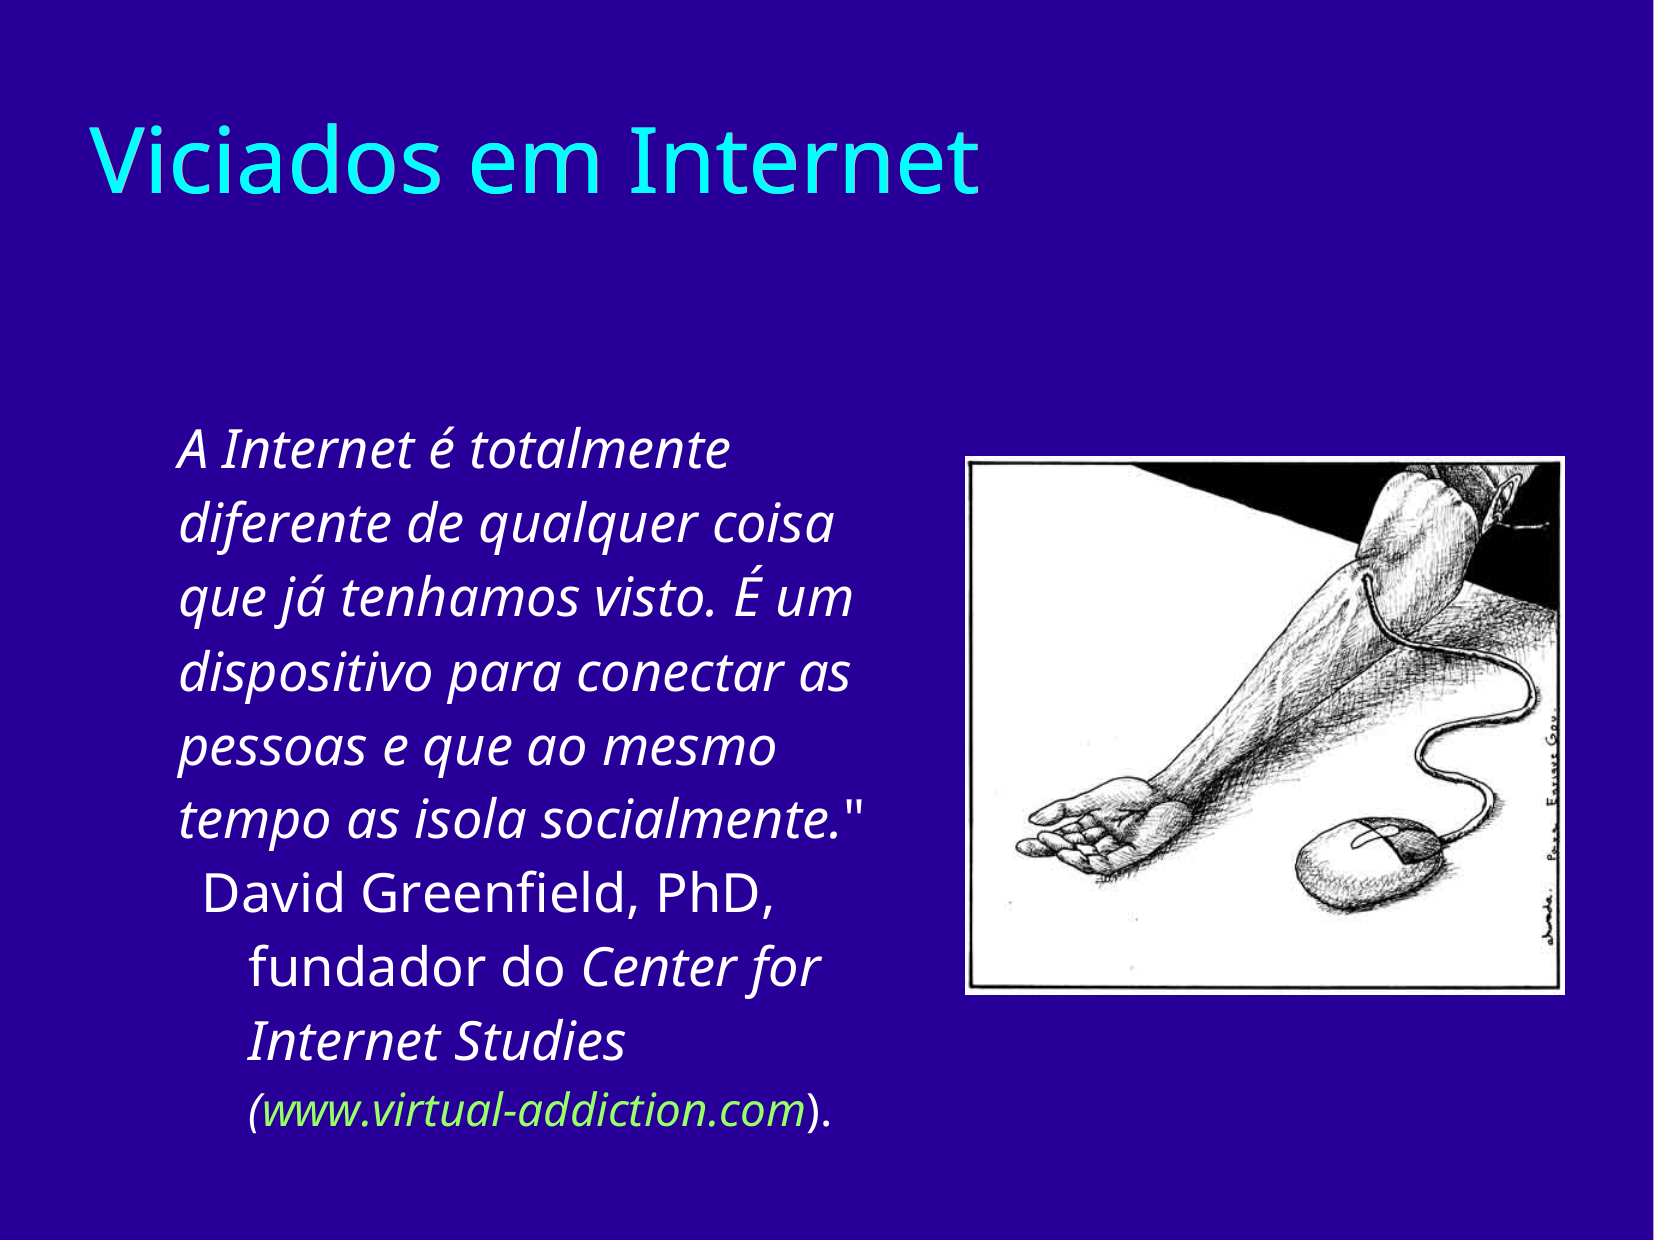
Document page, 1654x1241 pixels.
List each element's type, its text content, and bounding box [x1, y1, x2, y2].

title Viciados em Internet [75, 40, 1451, 276]
list A Internet é totalmente diferente de qualquer coisa que já tenhamos visto. É um dispositivo para conectar as pessoas e que ao mesmo tempo as isola socialmente." David Greenfield, PhD, fundador do Center for Internet Studies (www.virtual-addiction.com). [92, 312, 886, 1089]
picture [965, 456, 1565, 995]
